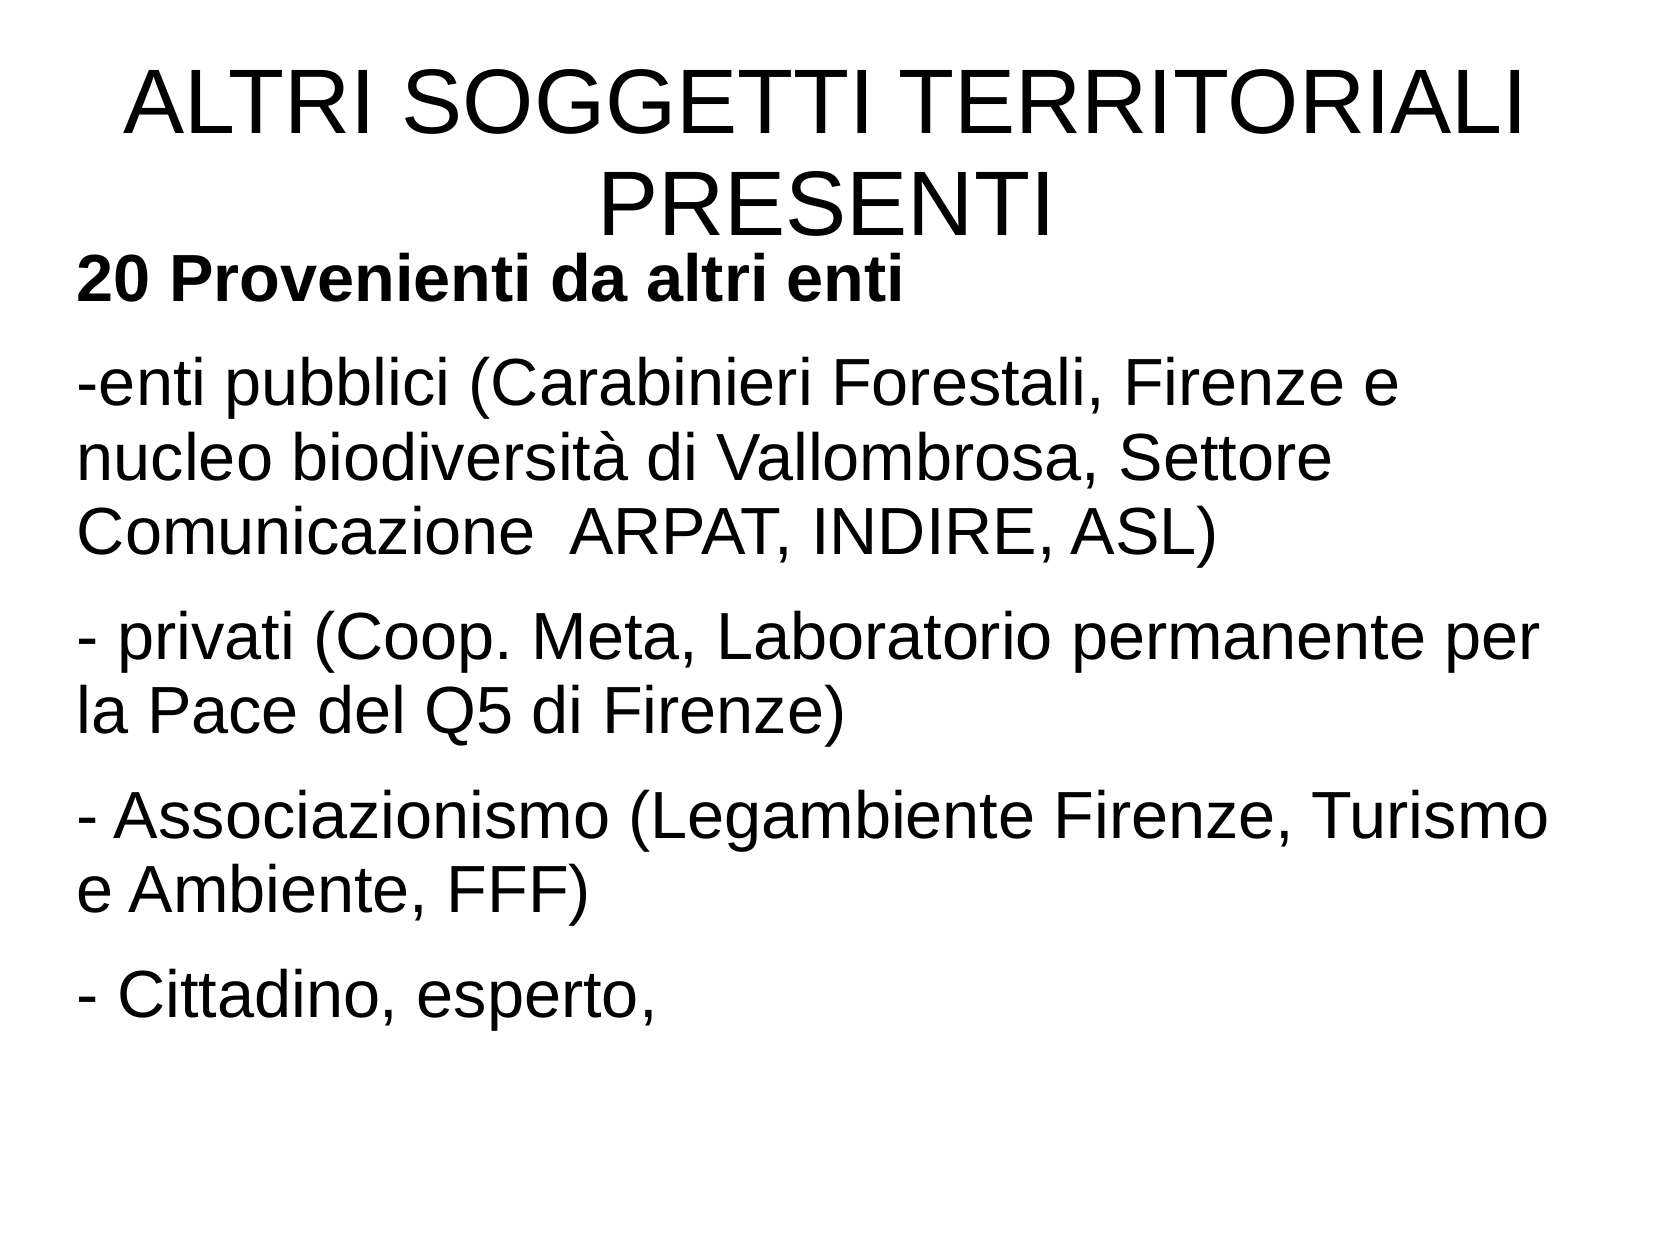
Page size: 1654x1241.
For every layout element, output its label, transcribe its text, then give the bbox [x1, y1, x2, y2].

title ALTRI SOGGETTI TERRITORIALI PRESENTI [82, 49, 1571, 257]
list 20 Provenienti da altri enti -enti pubblici (Carabinieri Forestali, Firenze e nucleo biodiversità di Vallombrosa, Settore Comunicazione ARPAT, INDIRE, ASL) - privati (Coop. Meta, Laboratorio permanente per la Pace del Q5 di Firenze) - Associazionismo (Legambiente Firenze, Turismo e Ambiente, FFF) - Cittadino, esperto, [76, 240, 1565, 1211]
